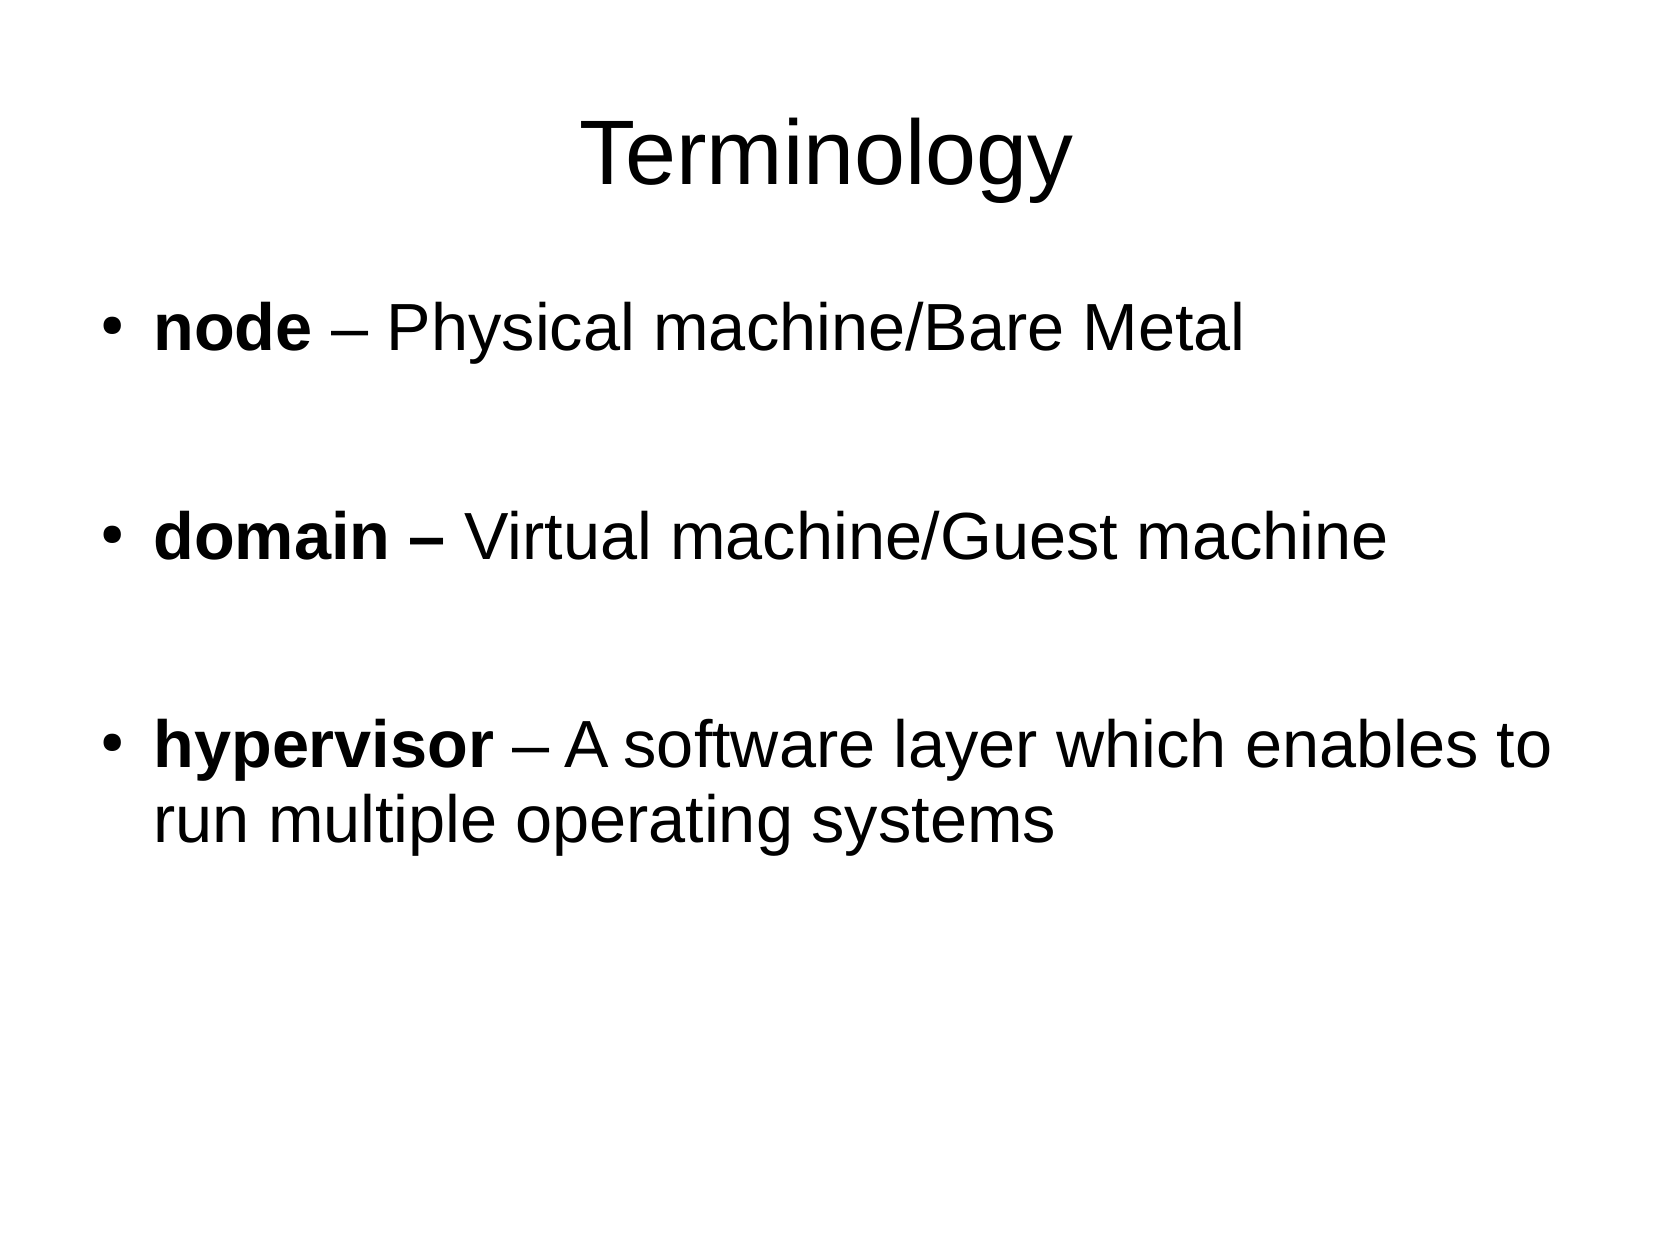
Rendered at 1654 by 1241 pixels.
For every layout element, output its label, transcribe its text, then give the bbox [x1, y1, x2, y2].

list node – Physical machine/Bare Metal domain – Virtual machine/Guest machine hypervisor – A software layer which enables to run multiple operating systems [82, 290, 1571, 1109]
title Terminology [82, 49, 1571, 257]
